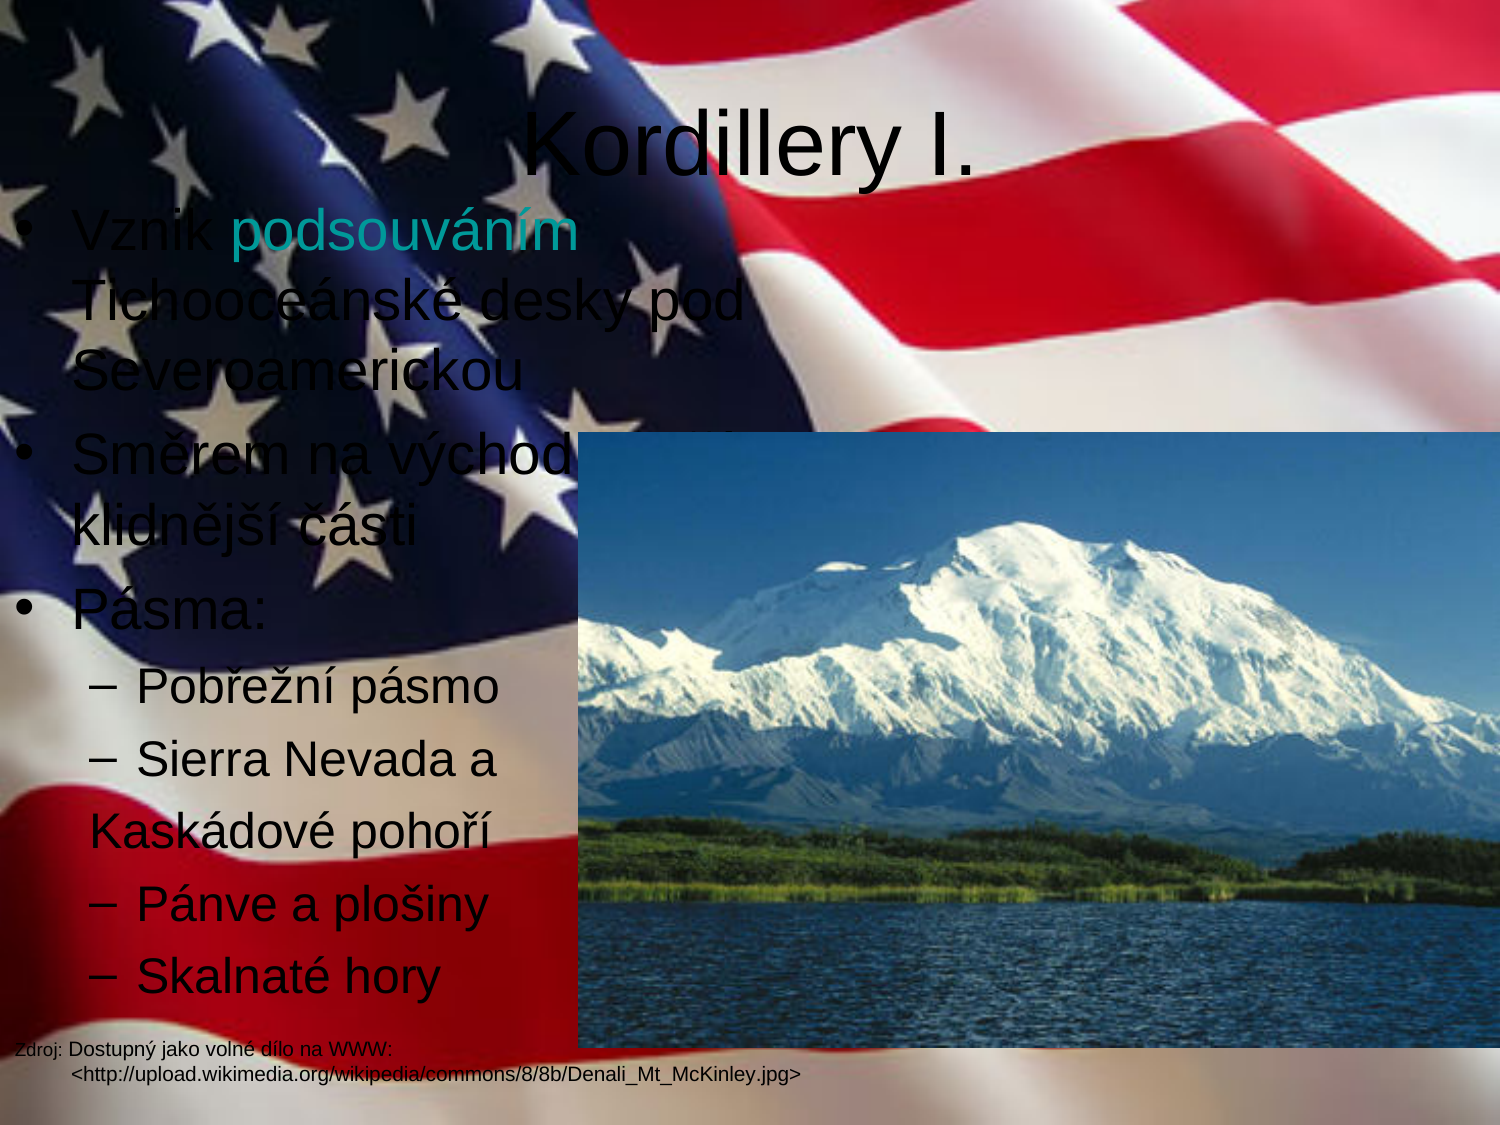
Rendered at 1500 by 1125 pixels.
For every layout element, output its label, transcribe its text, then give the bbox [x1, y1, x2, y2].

picture [0, 0, 1500, 1125]
title Kordillery I. [75, 45, 1426, 233]
list Vznik podsouváním Tichooceánské desky pod Severoamerickou Směrem na východ starší, klidnější části Pásma: Pobřežní pásmo Sierra Nevada a Kaskádové pohoří Pánve a plošiny Skalnaté hory Zdroj: Dostupný jako volné dílo na WWW: <http://upload.wikimedia.org/wikipedia/commons/8/8b/Denali_Mt_McKinley.jpg> [0, 184, 833, 1124]
